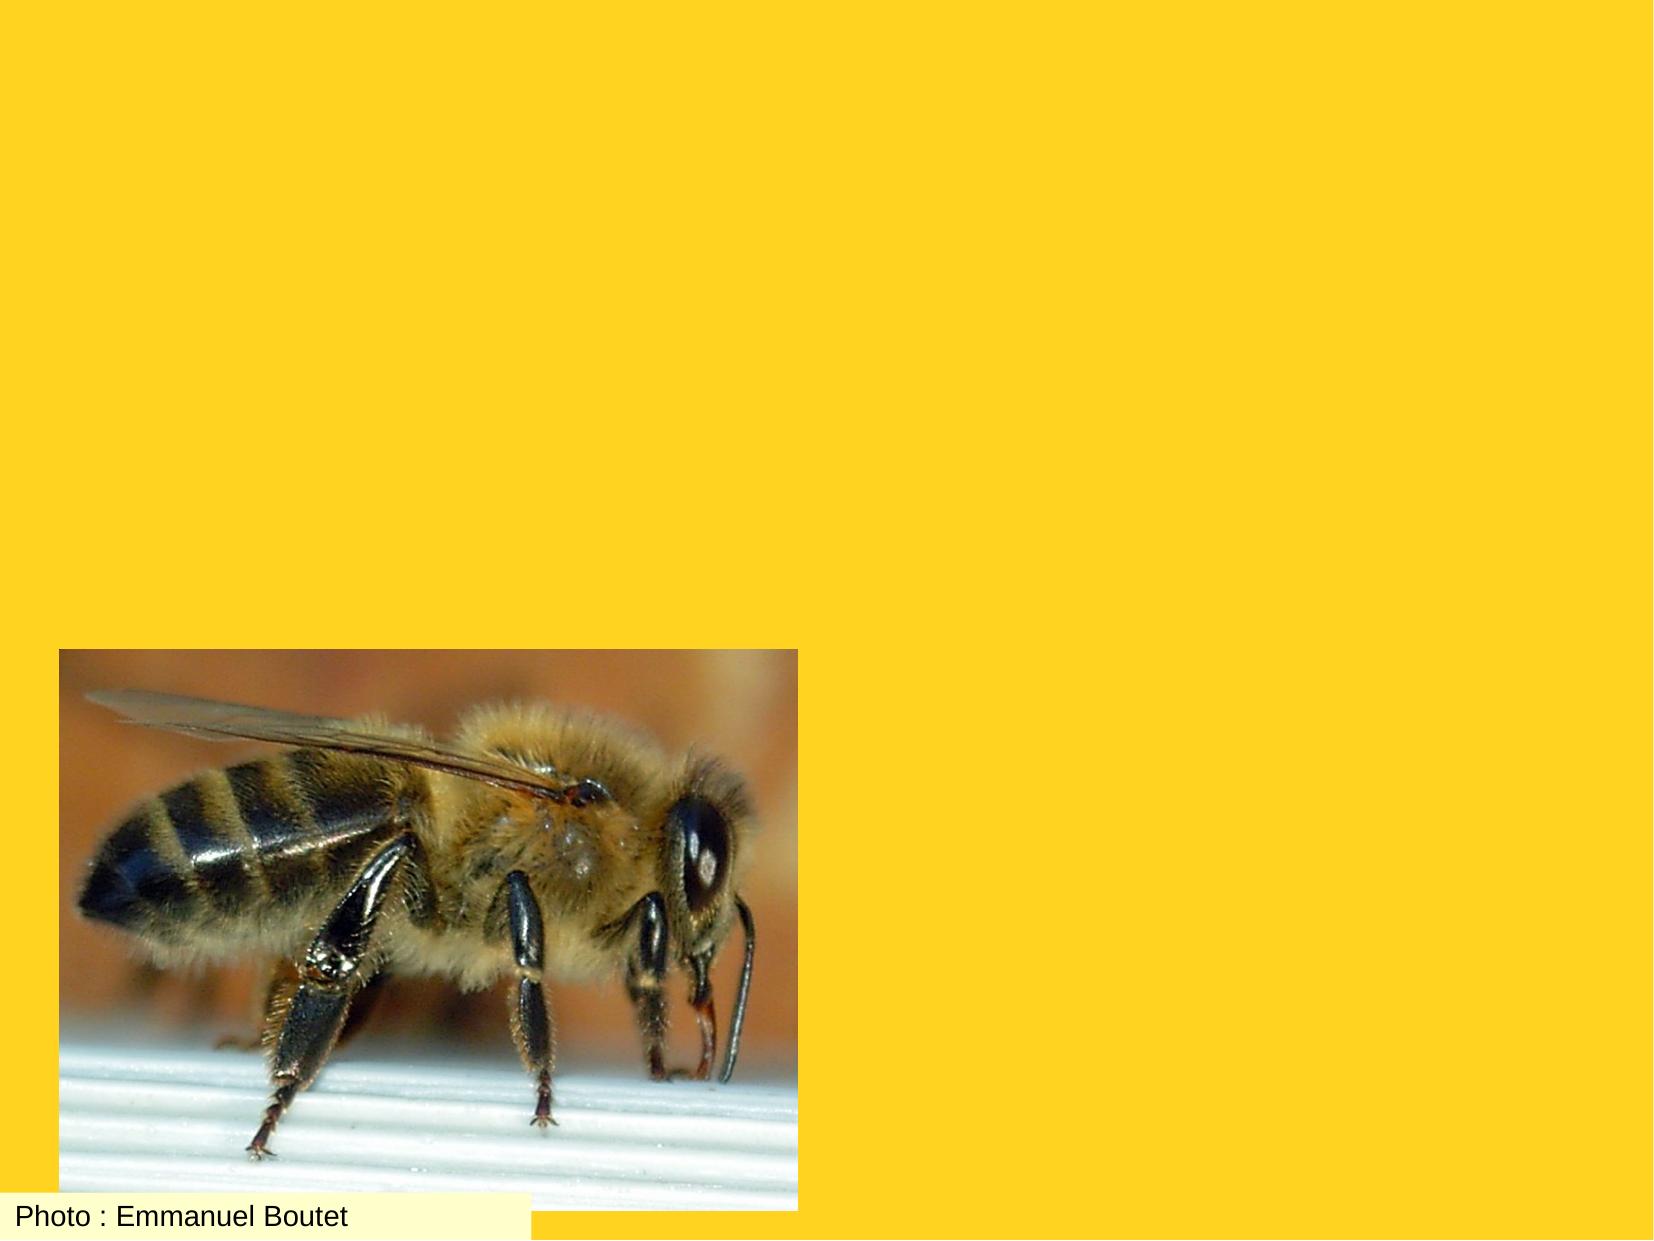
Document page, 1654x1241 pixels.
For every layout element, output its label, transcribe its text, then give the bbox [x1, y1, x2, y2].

text_box Photo : Emmanuel Boutet [0, 1192, 532, 1241]
picture [59, 649, 798, 1211]
